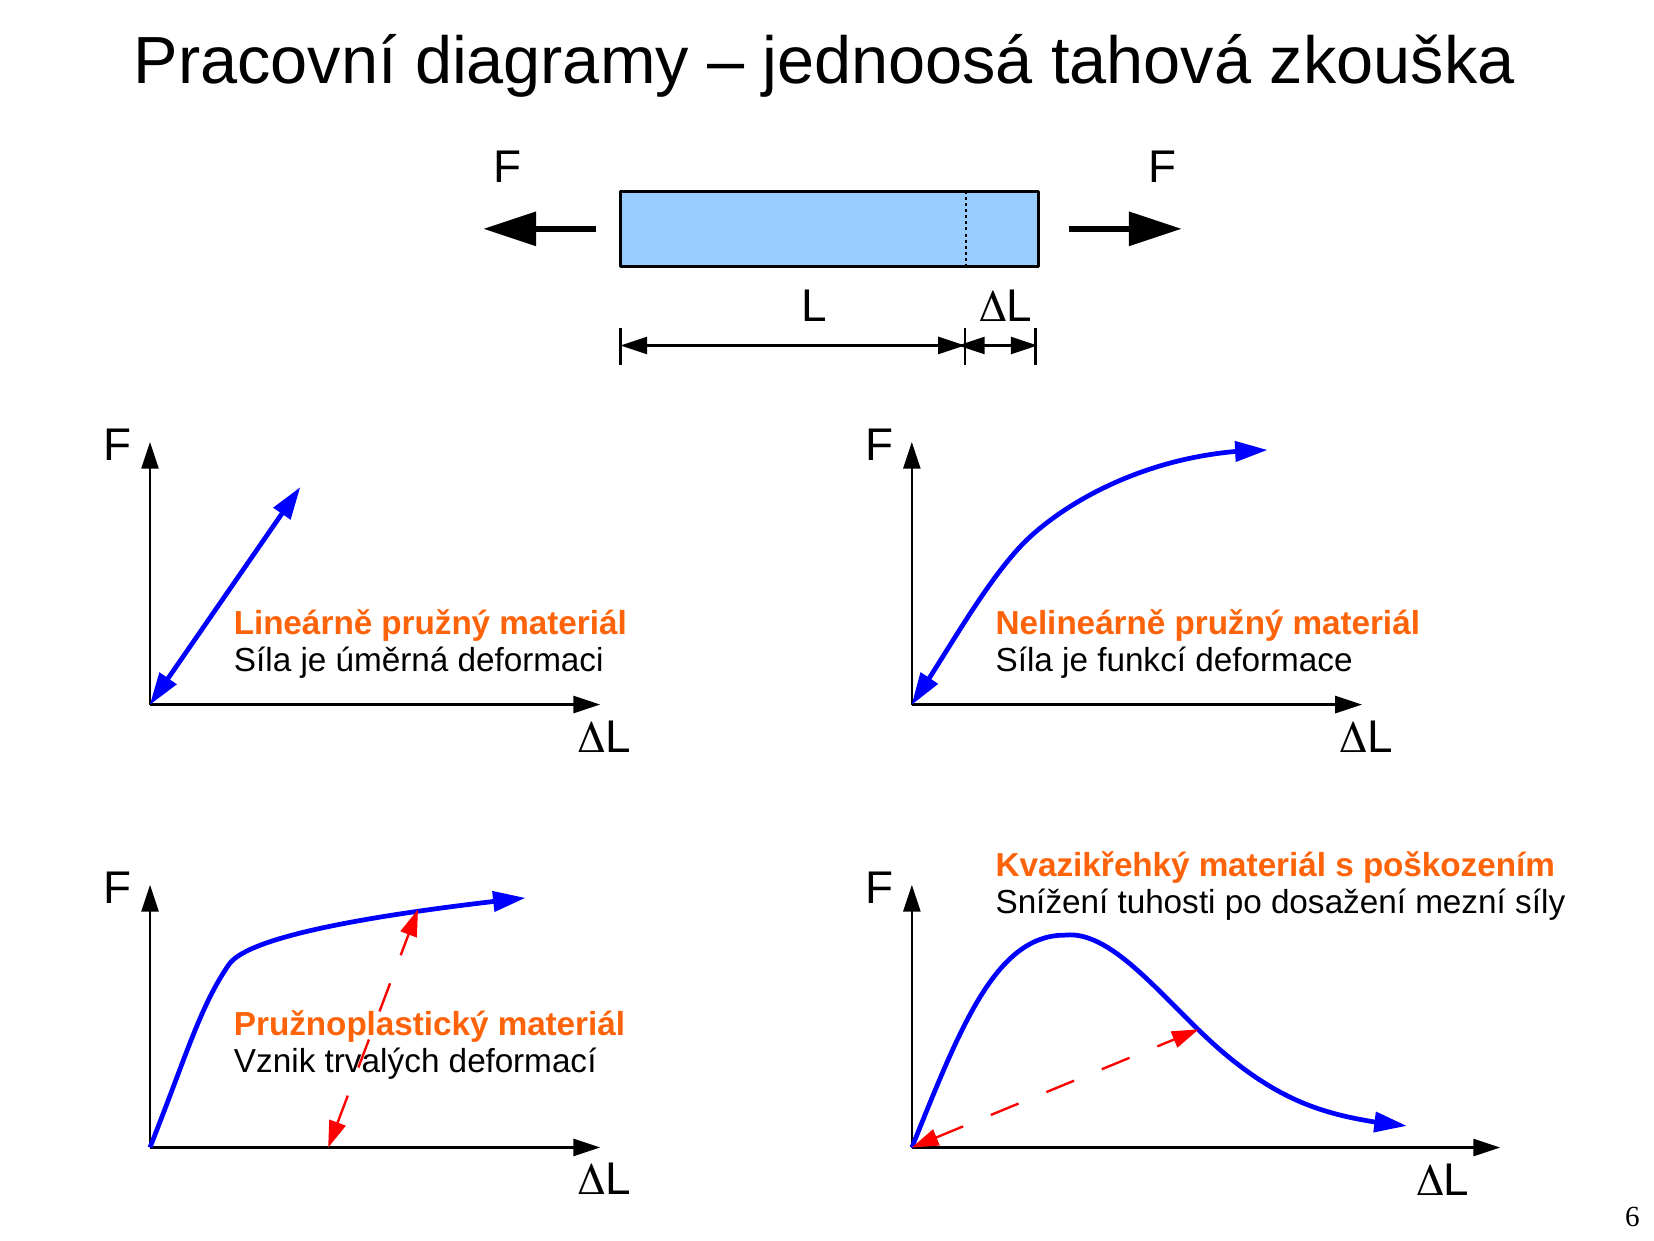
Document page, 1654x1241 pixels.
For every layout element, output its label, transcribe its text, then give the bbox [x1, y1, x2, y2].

text_box L [786, 272, 843, 344]
text_box DL [1401, 1146, 1485, 1221]
text_box F [1134, 134, 1192, 206]
text_box F [850, 854, 909, 927]
text_box DL [562, 1146, 646, 1221]
text_box Lineárně pružný materiál Síla je úměrná deformaci [219, 596, 643, 696]
text_box Nelineárně pružný materiál Síla je funkcí deformace [980, 596, 1437, 696]
text_box DL [1324, 703, 1408, 778]
text_box DL [562, 703, 646, 778]
text_box Kvazikřehký materiál s poškozením Snížení tuhosti po dosažení mezní síly [980, 838, 1582, 939]
text_box F [88, 411, 147, 484]
text_box F [88, 854, 147, 927]
title Pracovní diagramy – jednoosá tahová zkouška [37, 8, 1613, 113]
text_box F [478, 134, 537, 206]
text_box Pružnoplastický materiál Vznik trvalých deformací [219, 998, 641, 1098]
text_box [620, 191, 1039, 267]
text_box F [850, 411, 909, 484]
text_box DL [964, 272, 1048, 347]
